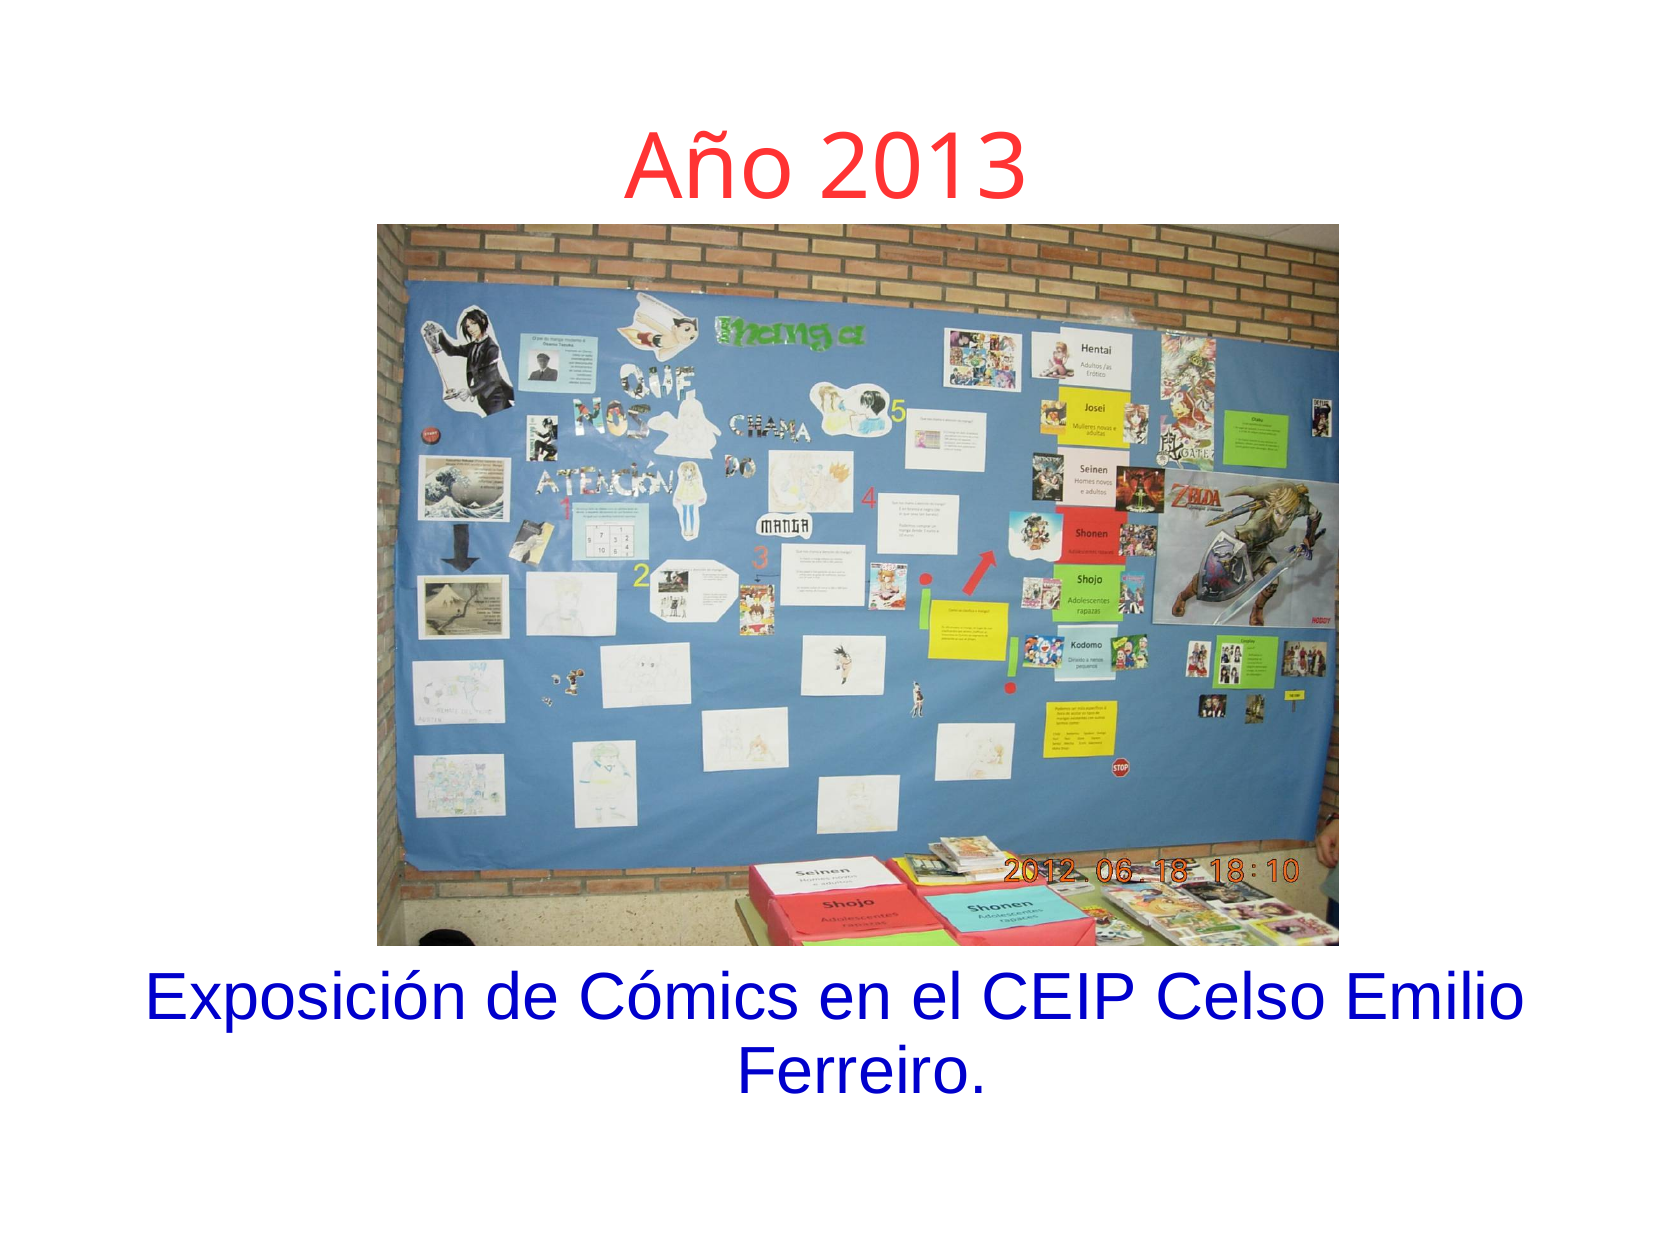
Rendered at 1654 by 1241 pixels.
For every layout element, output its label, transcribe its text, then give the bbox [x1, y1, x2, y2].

picture [377, 224, 1339, 946]
list Exposición de Cómics en el CEIP Celso Emilio Ferreiro. [82, 290, 1571, 1109]
title Año 2013 [82, 49, 1571, 257]
